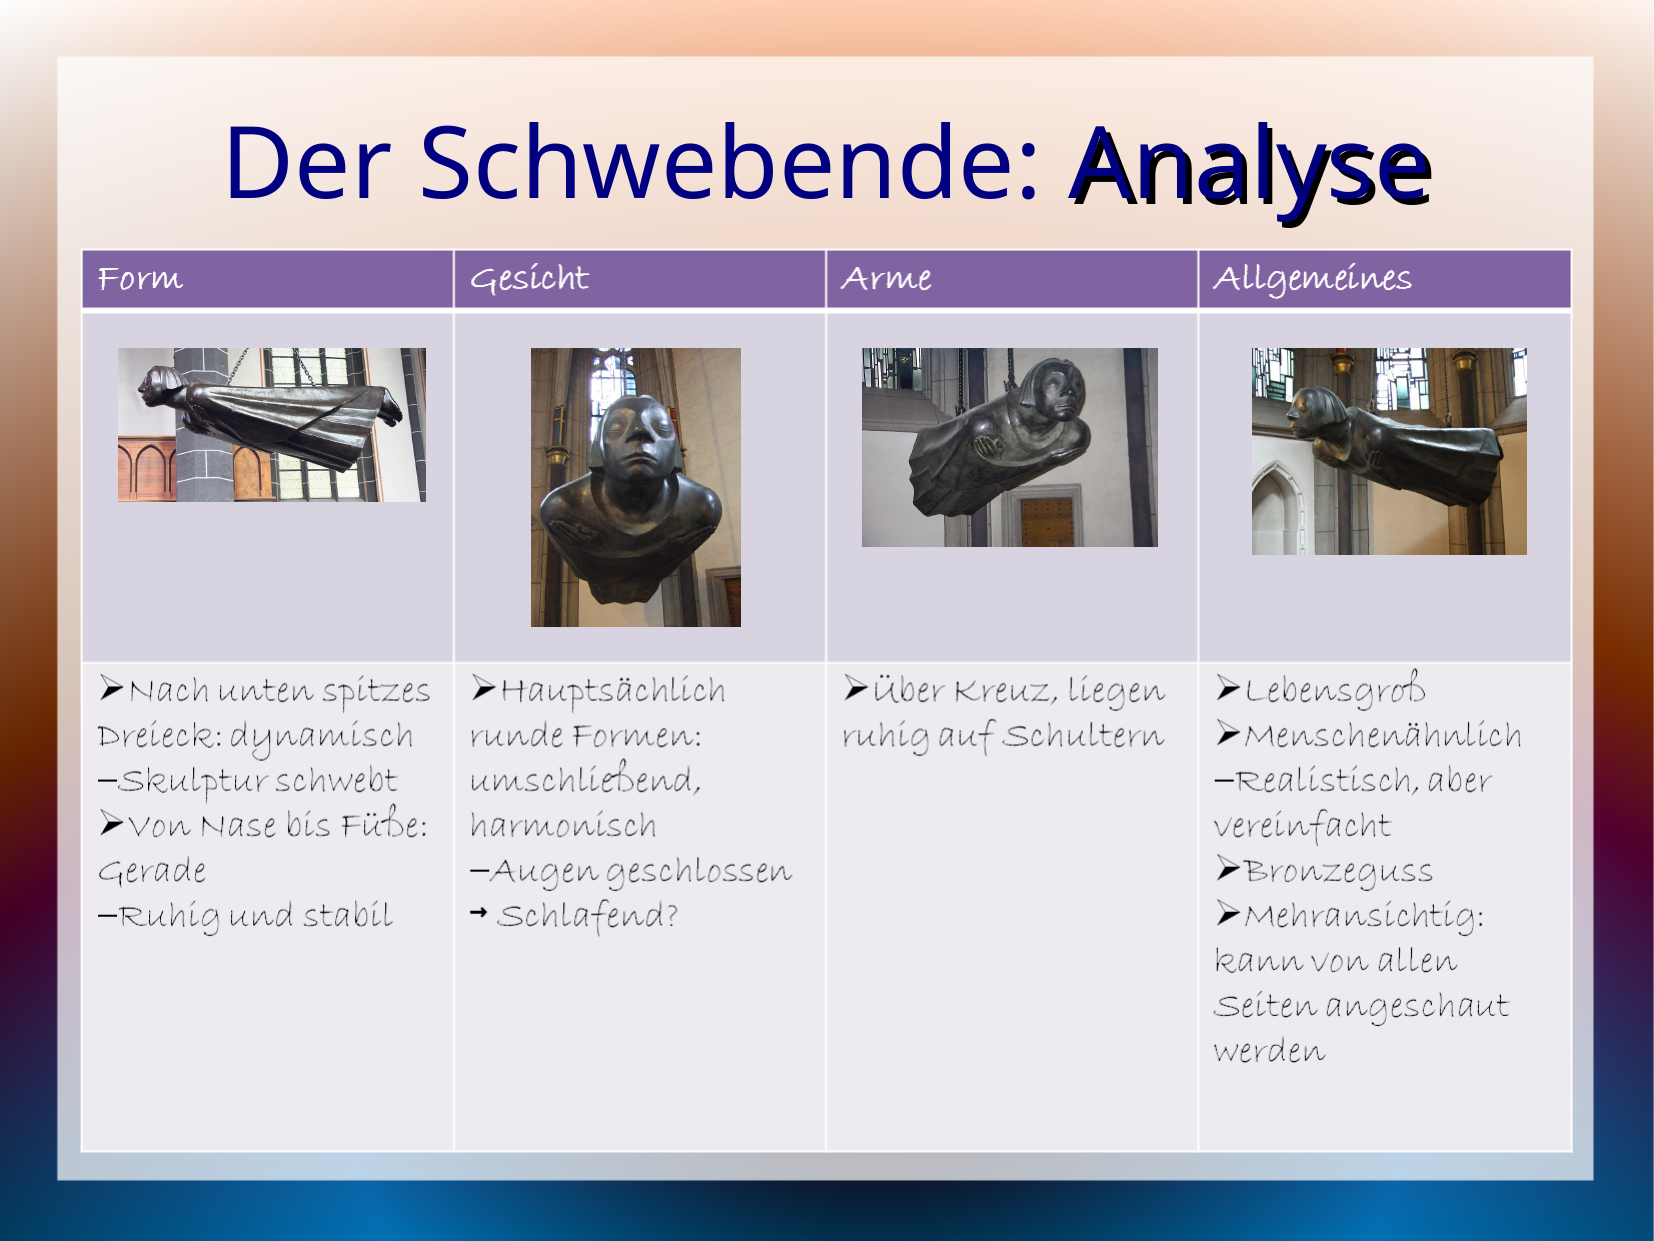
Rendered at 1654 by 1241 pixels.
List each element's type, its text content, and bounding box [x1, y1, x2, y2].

title Der Schwebende: Analyse [82, 55, 1571, 237]
picture [70, 237, 1583, 1164]
